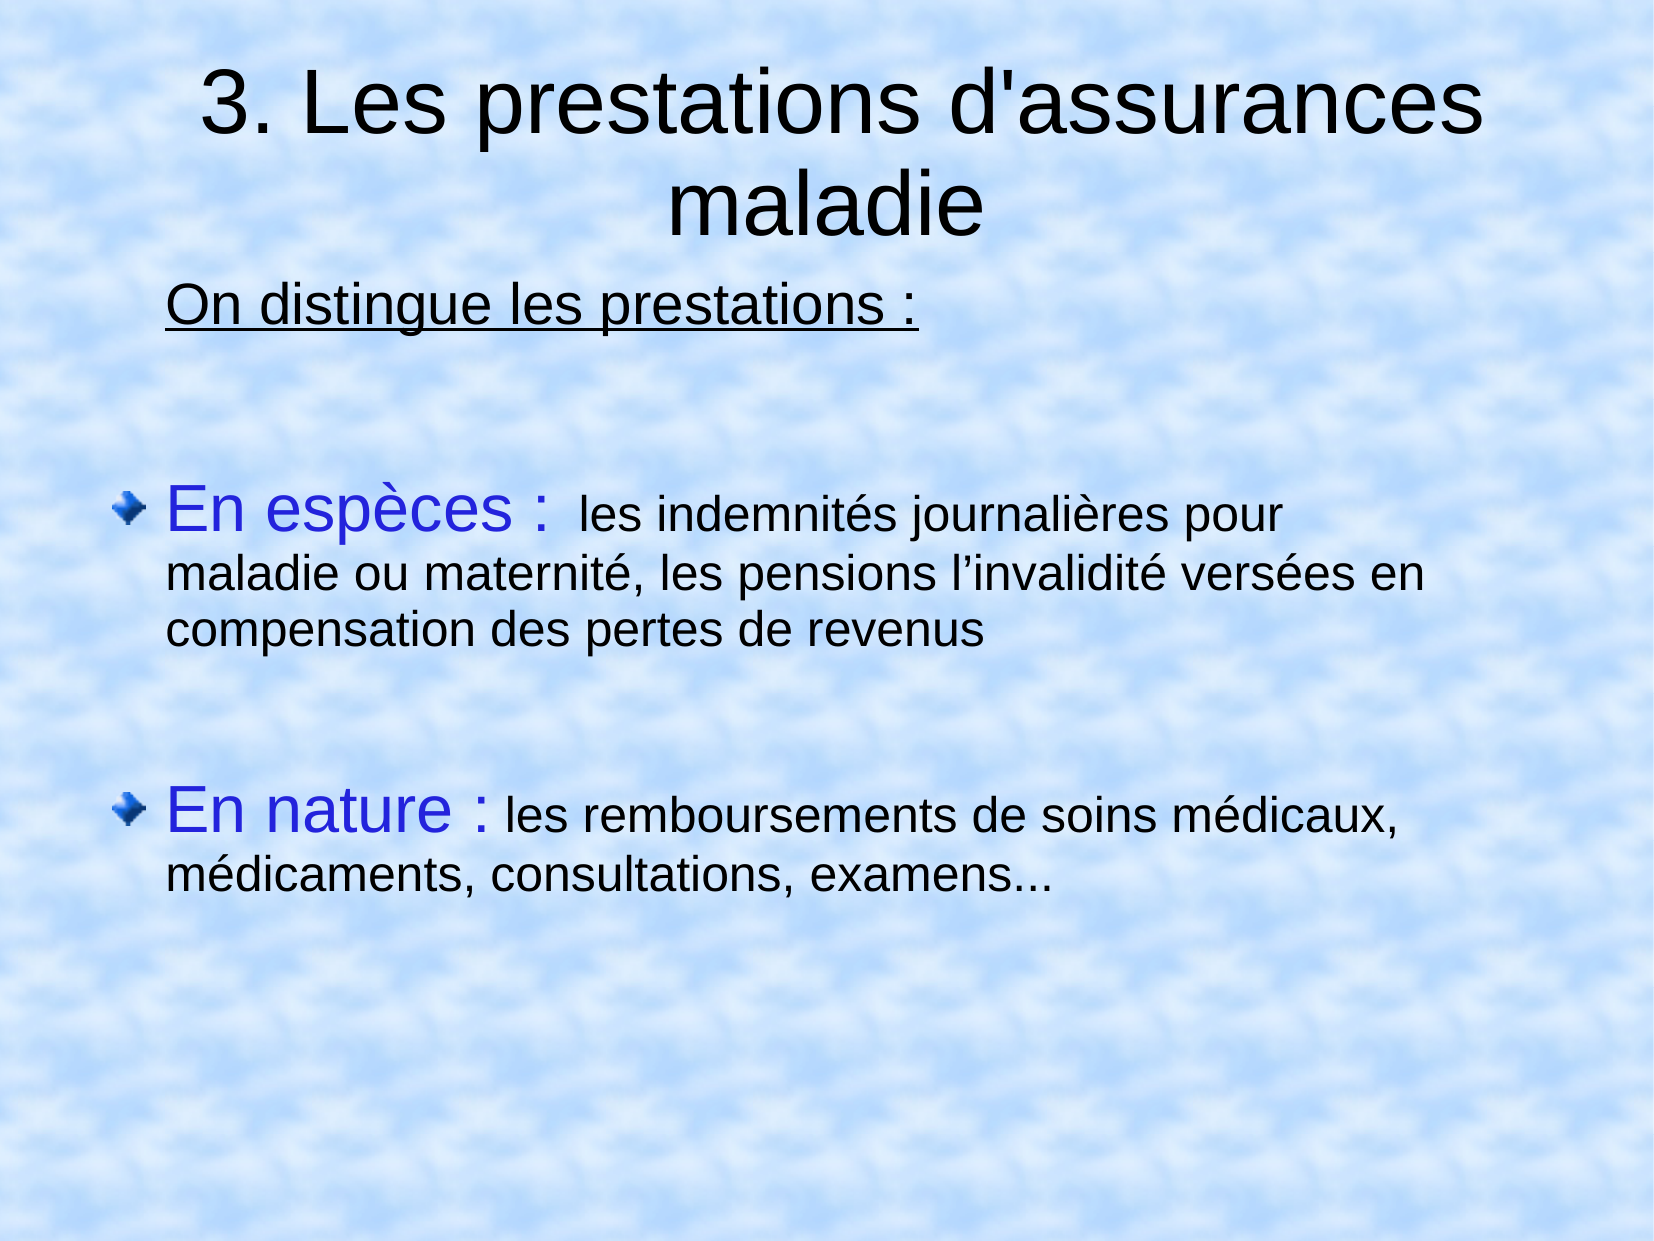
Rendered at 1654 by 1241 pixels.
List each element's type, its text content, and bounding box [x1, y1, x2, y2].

list On distingue les prestations : En espèces : les indemnités journalières pour maladie ou maternité, les pensions l’invalidité versées en compensation des pertes de revenus En nature : les remboursements de soins médicaux, médicaments, consultations, examens... [94, 271, 1430, 991]
title 3. Les prestations d'assurances maladie [82, 49, 1571, 257]
picture [0, 0, 1654, 1241]
